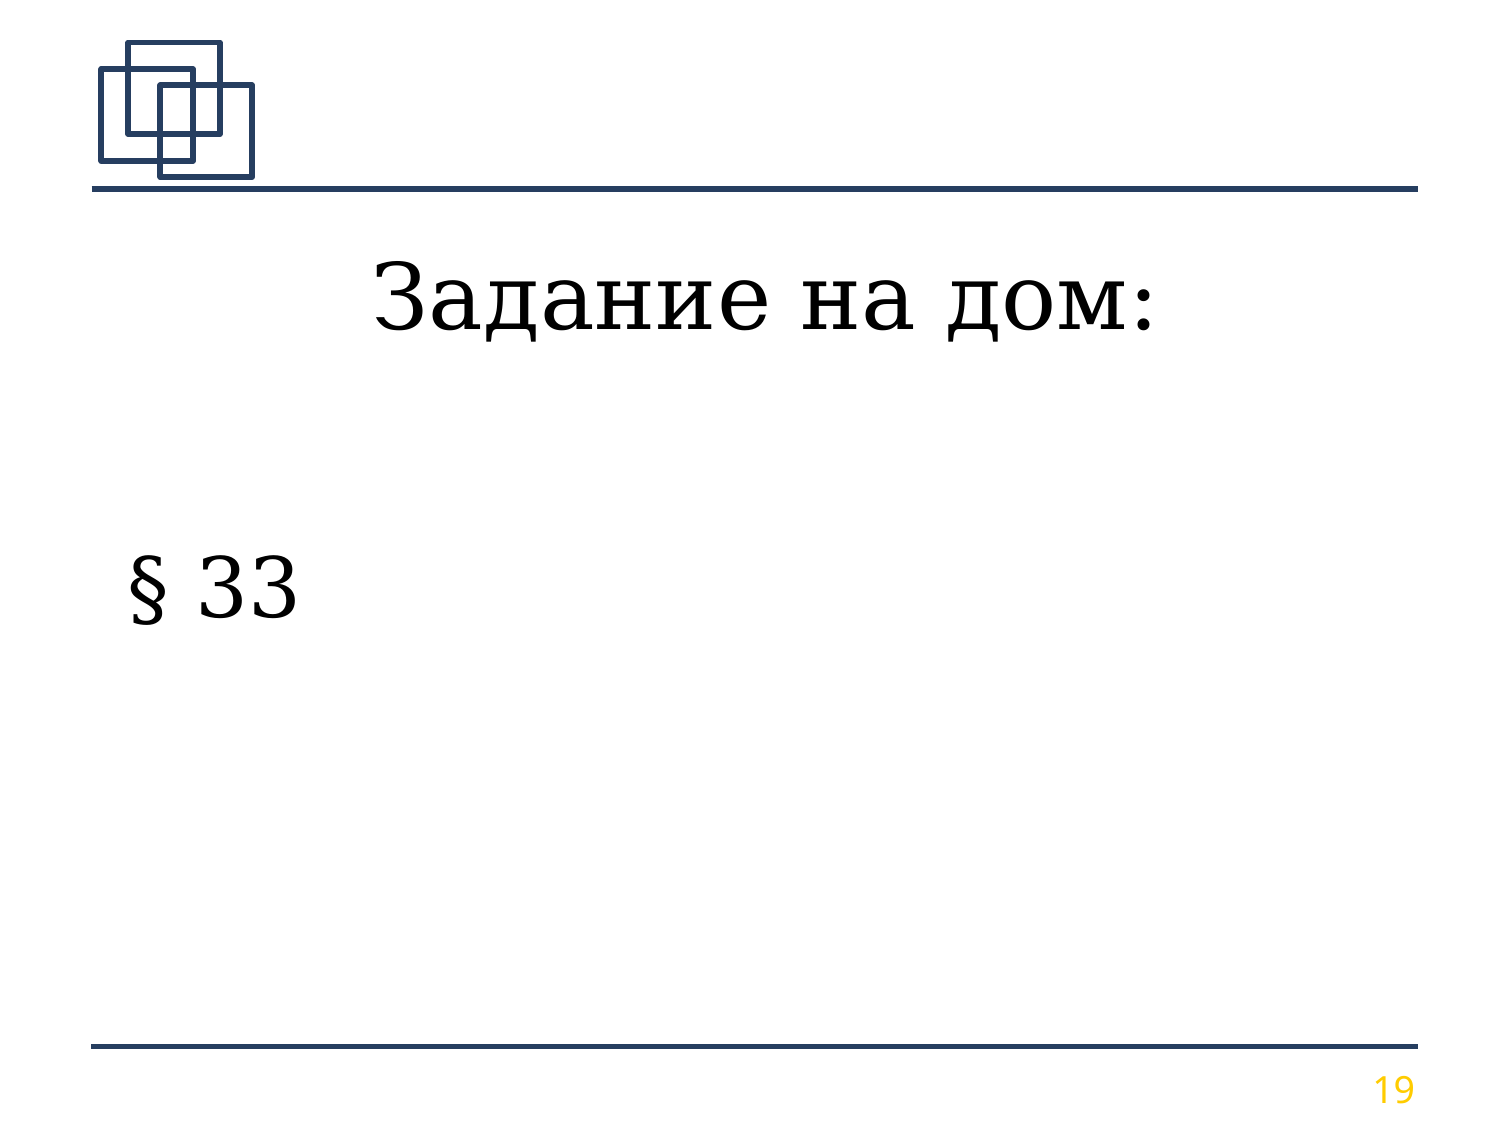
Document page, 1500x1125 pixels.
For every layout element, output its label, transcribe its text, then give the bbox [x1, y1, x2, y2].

title Задание на дом: [112, 172, 1388, 413]
text_box § 33 [112, 527, 1436, 1000]
